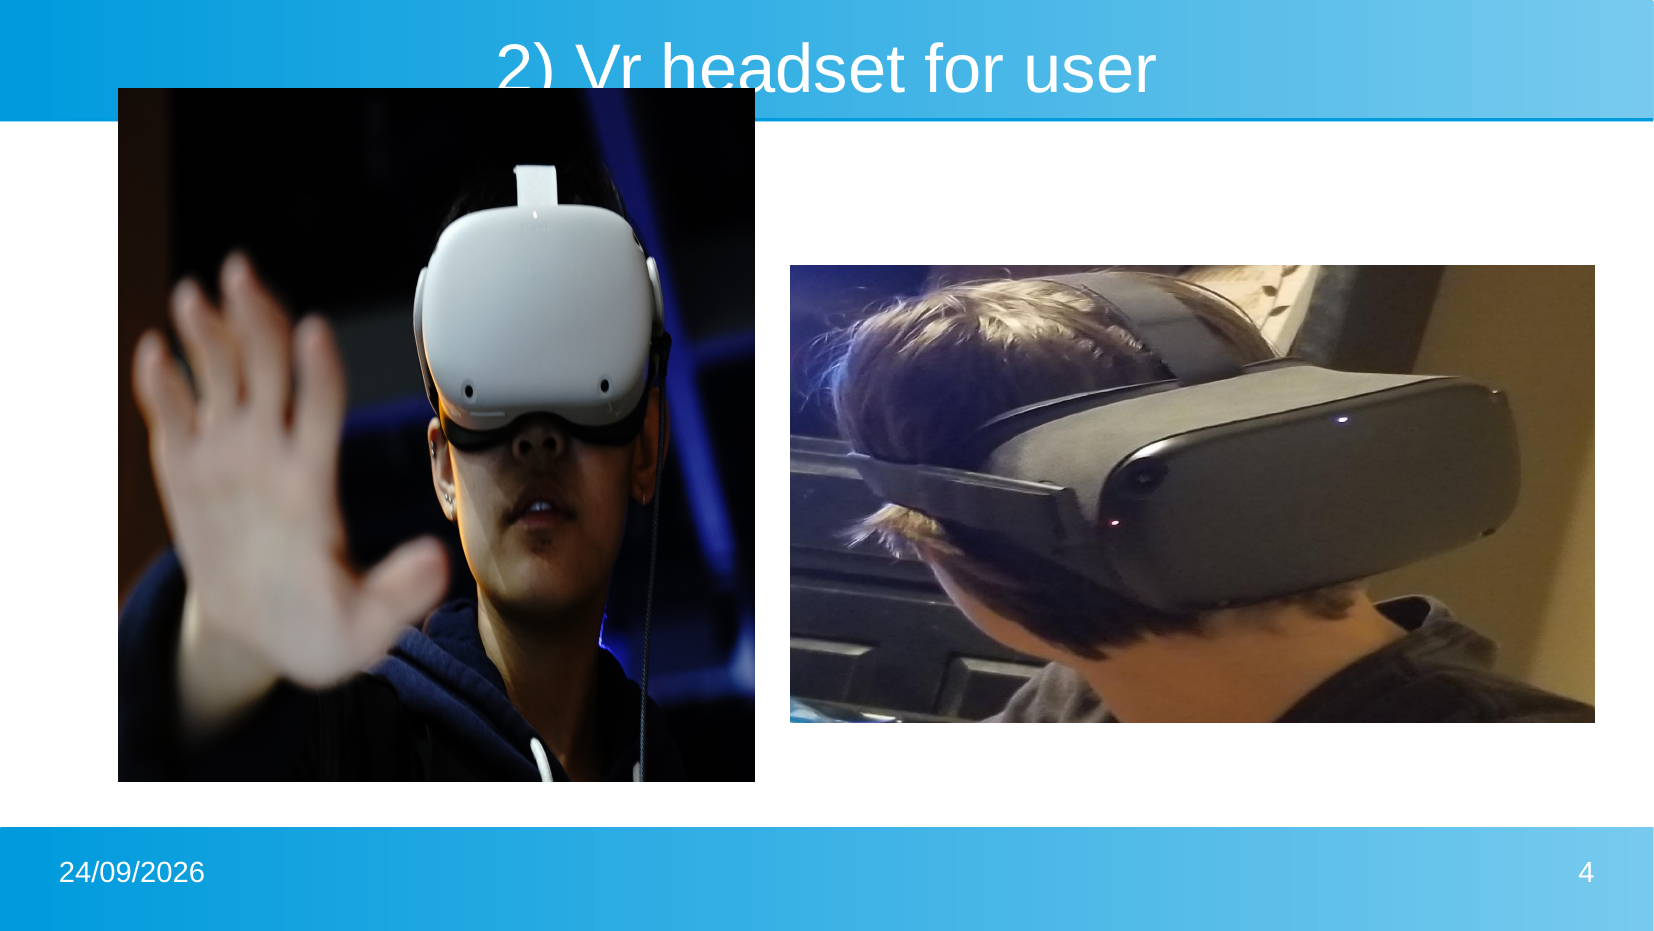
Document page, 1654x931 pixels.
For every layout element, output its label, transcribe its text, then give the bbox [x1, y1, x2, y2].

picture [790, 265, 1595, 723]
picture [118, 88, 755, 782]
title 2) Vr headset for user [59, 29, 1595, 108]
